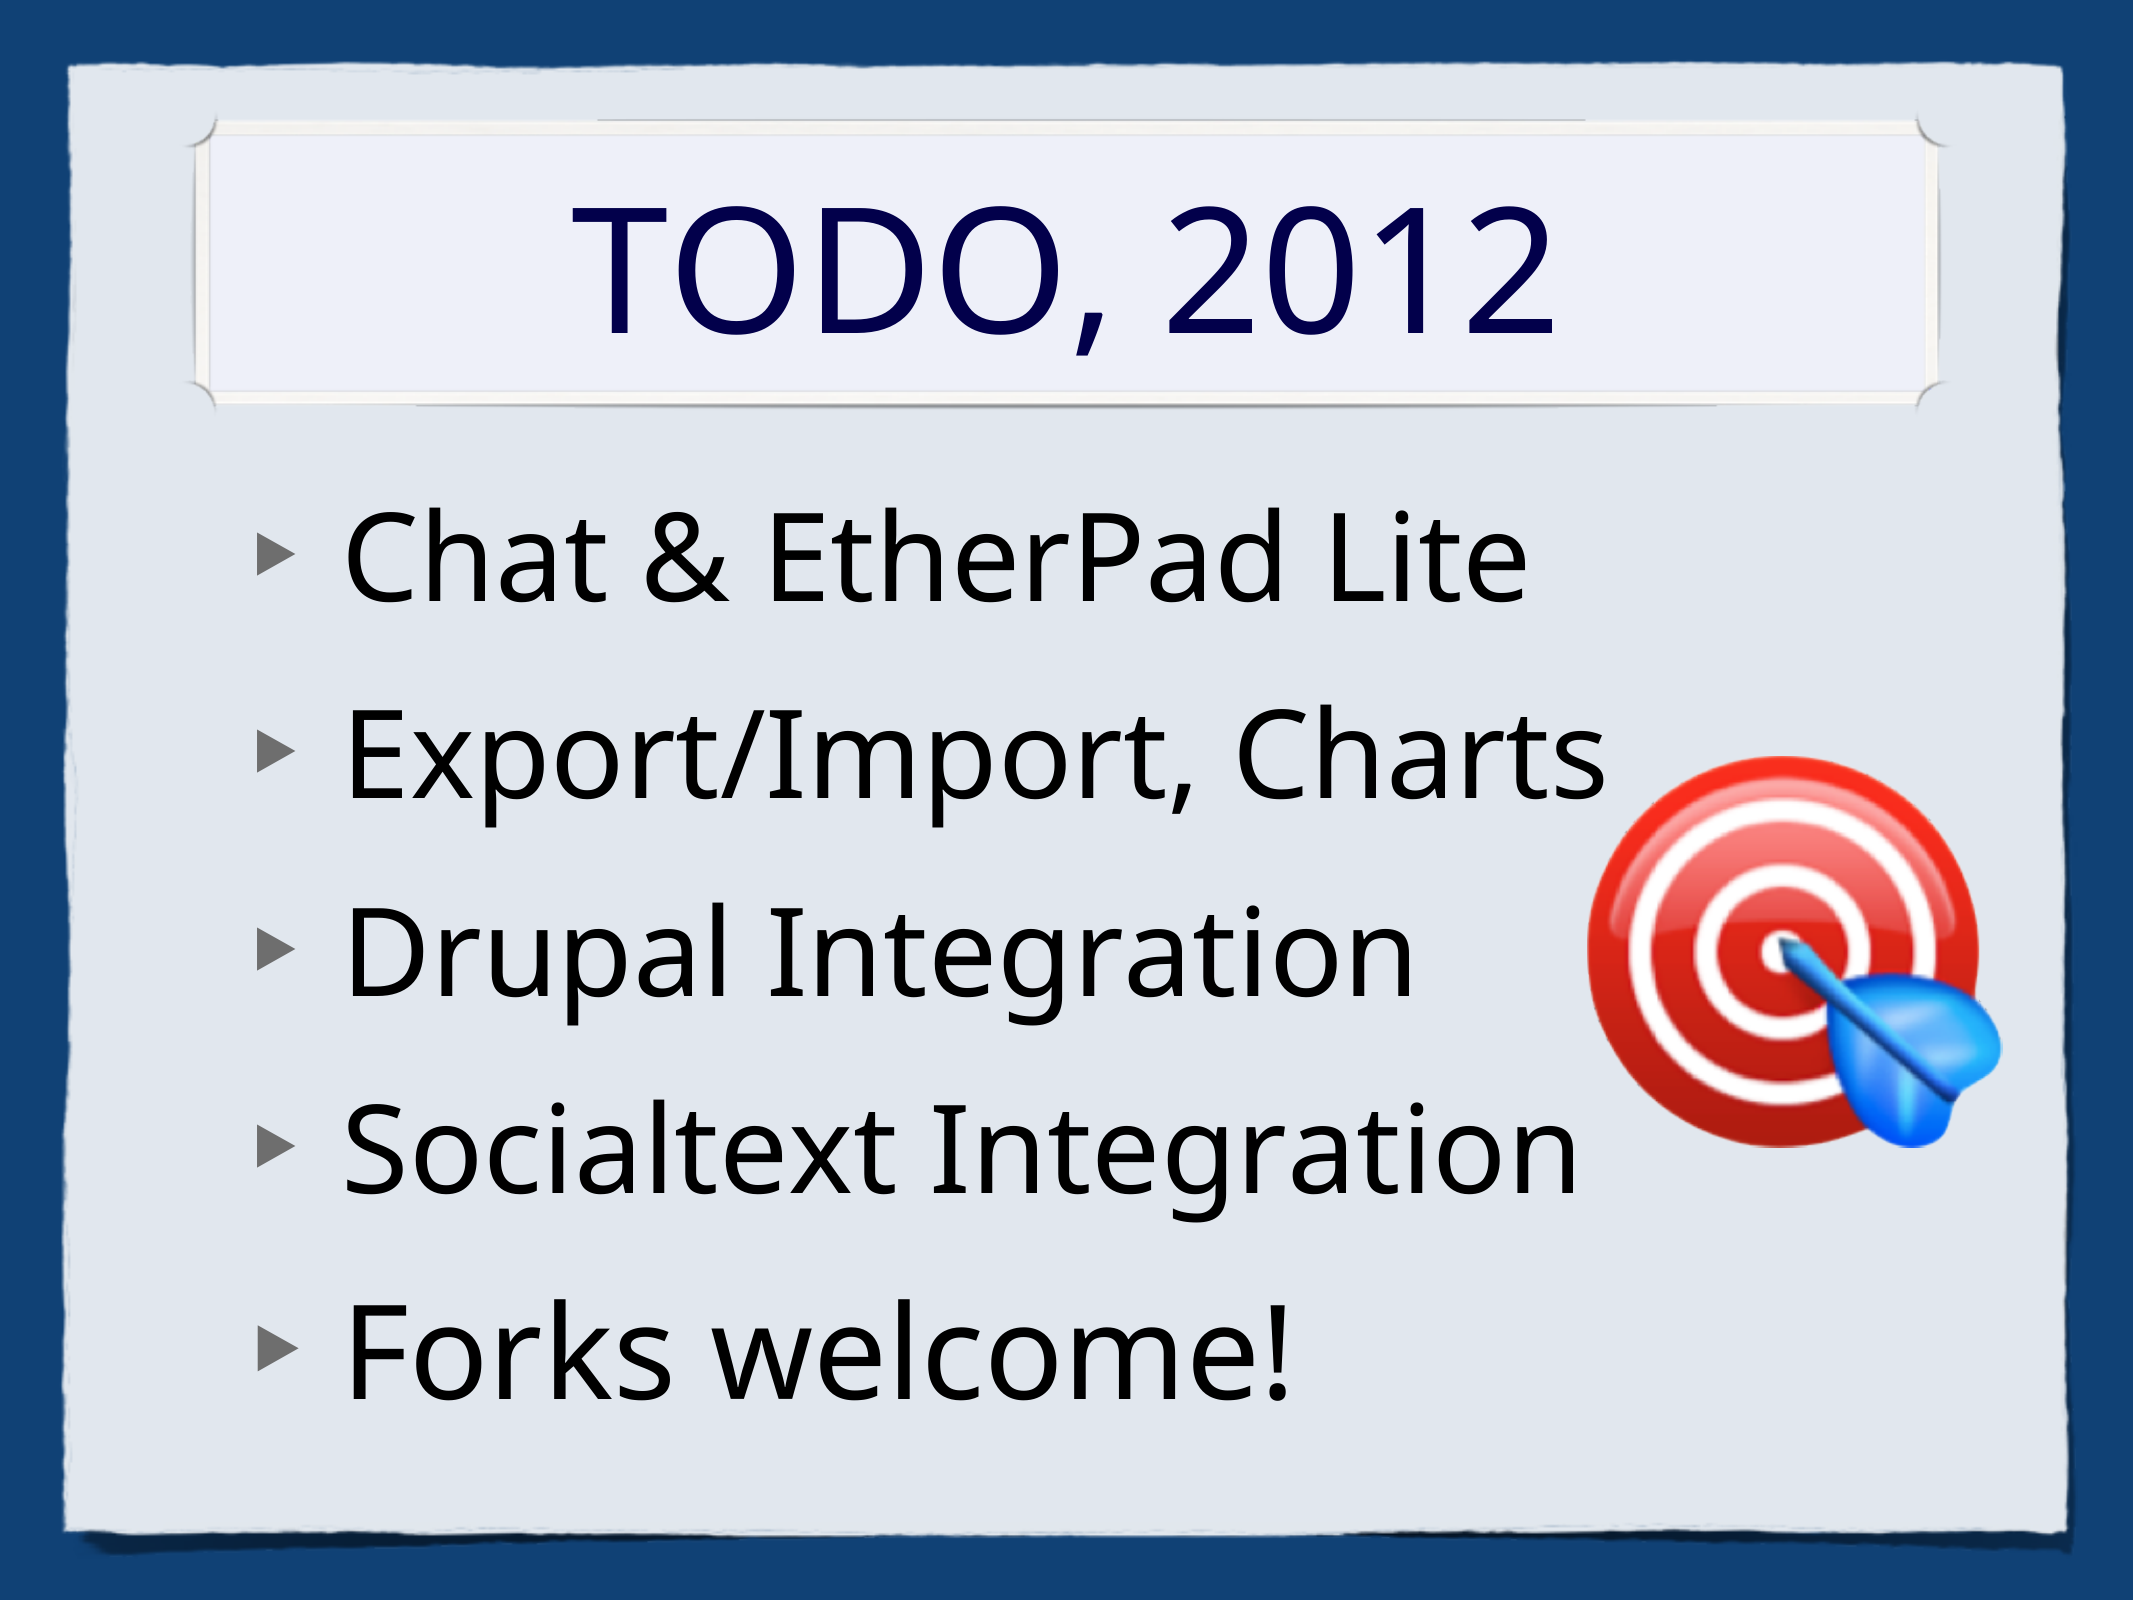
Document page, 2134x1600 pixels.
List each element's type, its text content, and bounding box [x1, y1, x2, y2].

picture [54, 52, 2078, 1559]
text_box Chat & EtherPad Lite Export/Import, Charts Drupal Integration Socialtext Integration Forks welcome! [247, 329, 1748, 1576]
